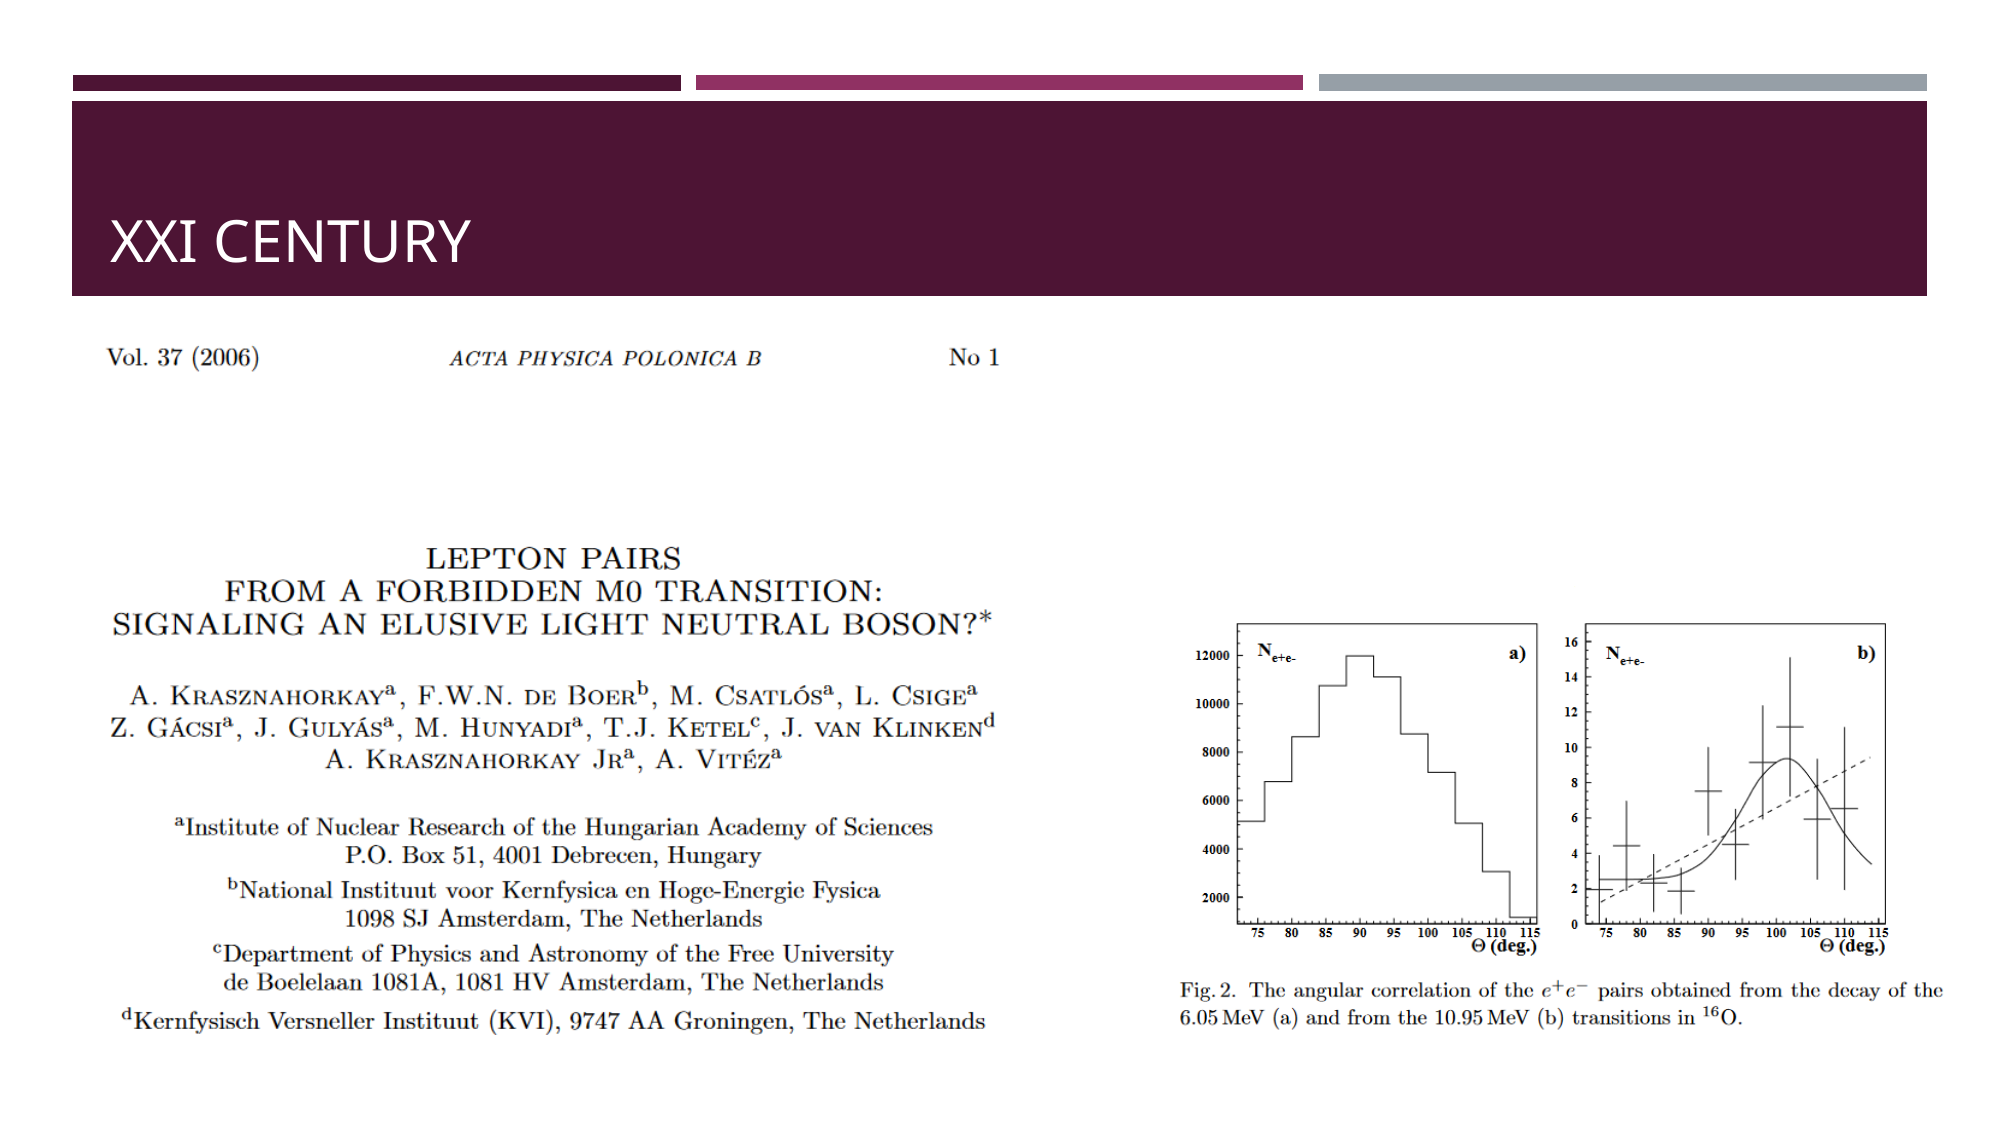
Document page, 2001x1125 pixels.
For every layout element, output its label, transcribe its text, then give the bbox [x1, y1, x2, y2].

picture [1127, 583, 1970, 1047]
picture [0, 309, 1108, 1047]
title XXI century [95, 115, 1905, 282]
